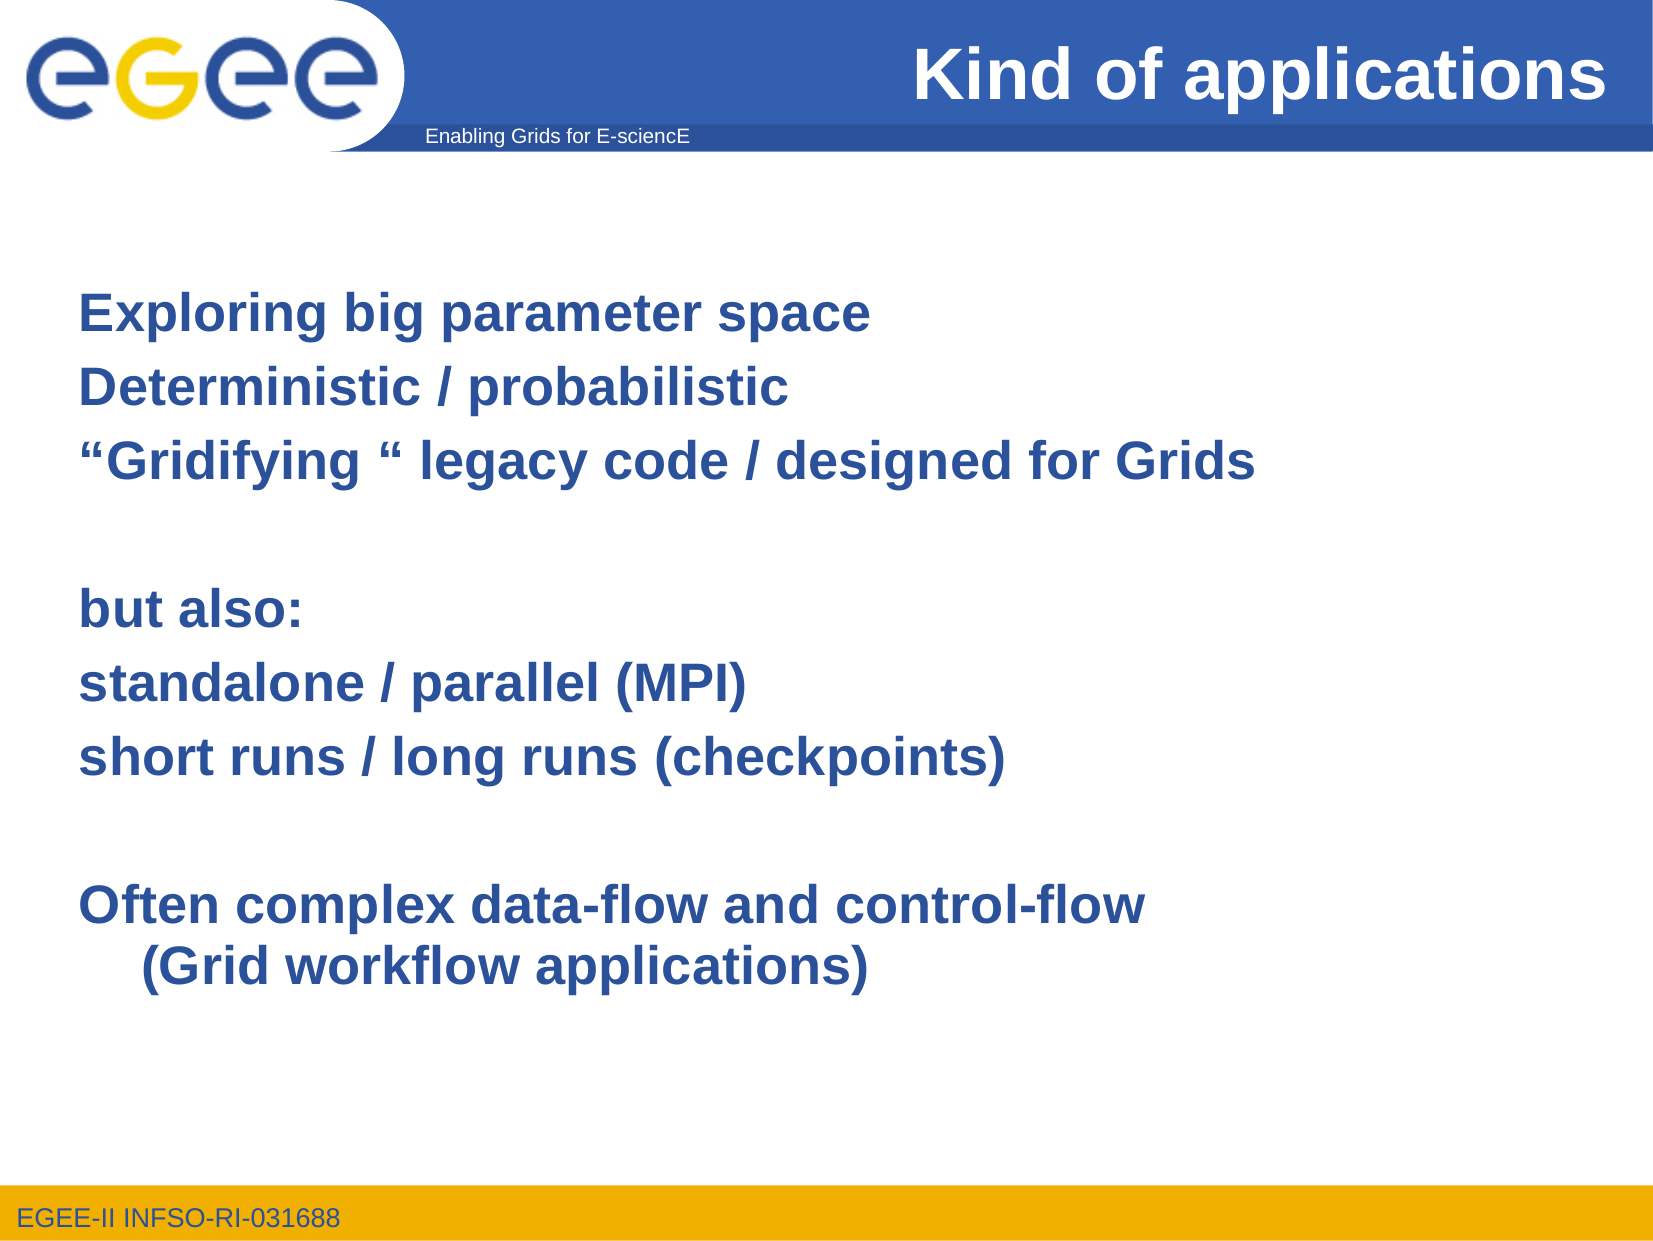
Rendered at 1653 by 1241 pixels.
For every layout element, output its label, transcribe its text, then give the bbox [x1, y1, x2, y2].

title Kind of applications [407, 11, 1626, 137]
picture [20, 33, 385, 123]
list Exploring big parameter space Deterministic / probabilistic “Gridifying “ legacy code / designed for Grids but also: standalone / parallel (MPI) short runs / long runs (checkpoints) Often complex data-flow and control-flow (Grid workflow applications) [62, 199, 1616, 1183]
